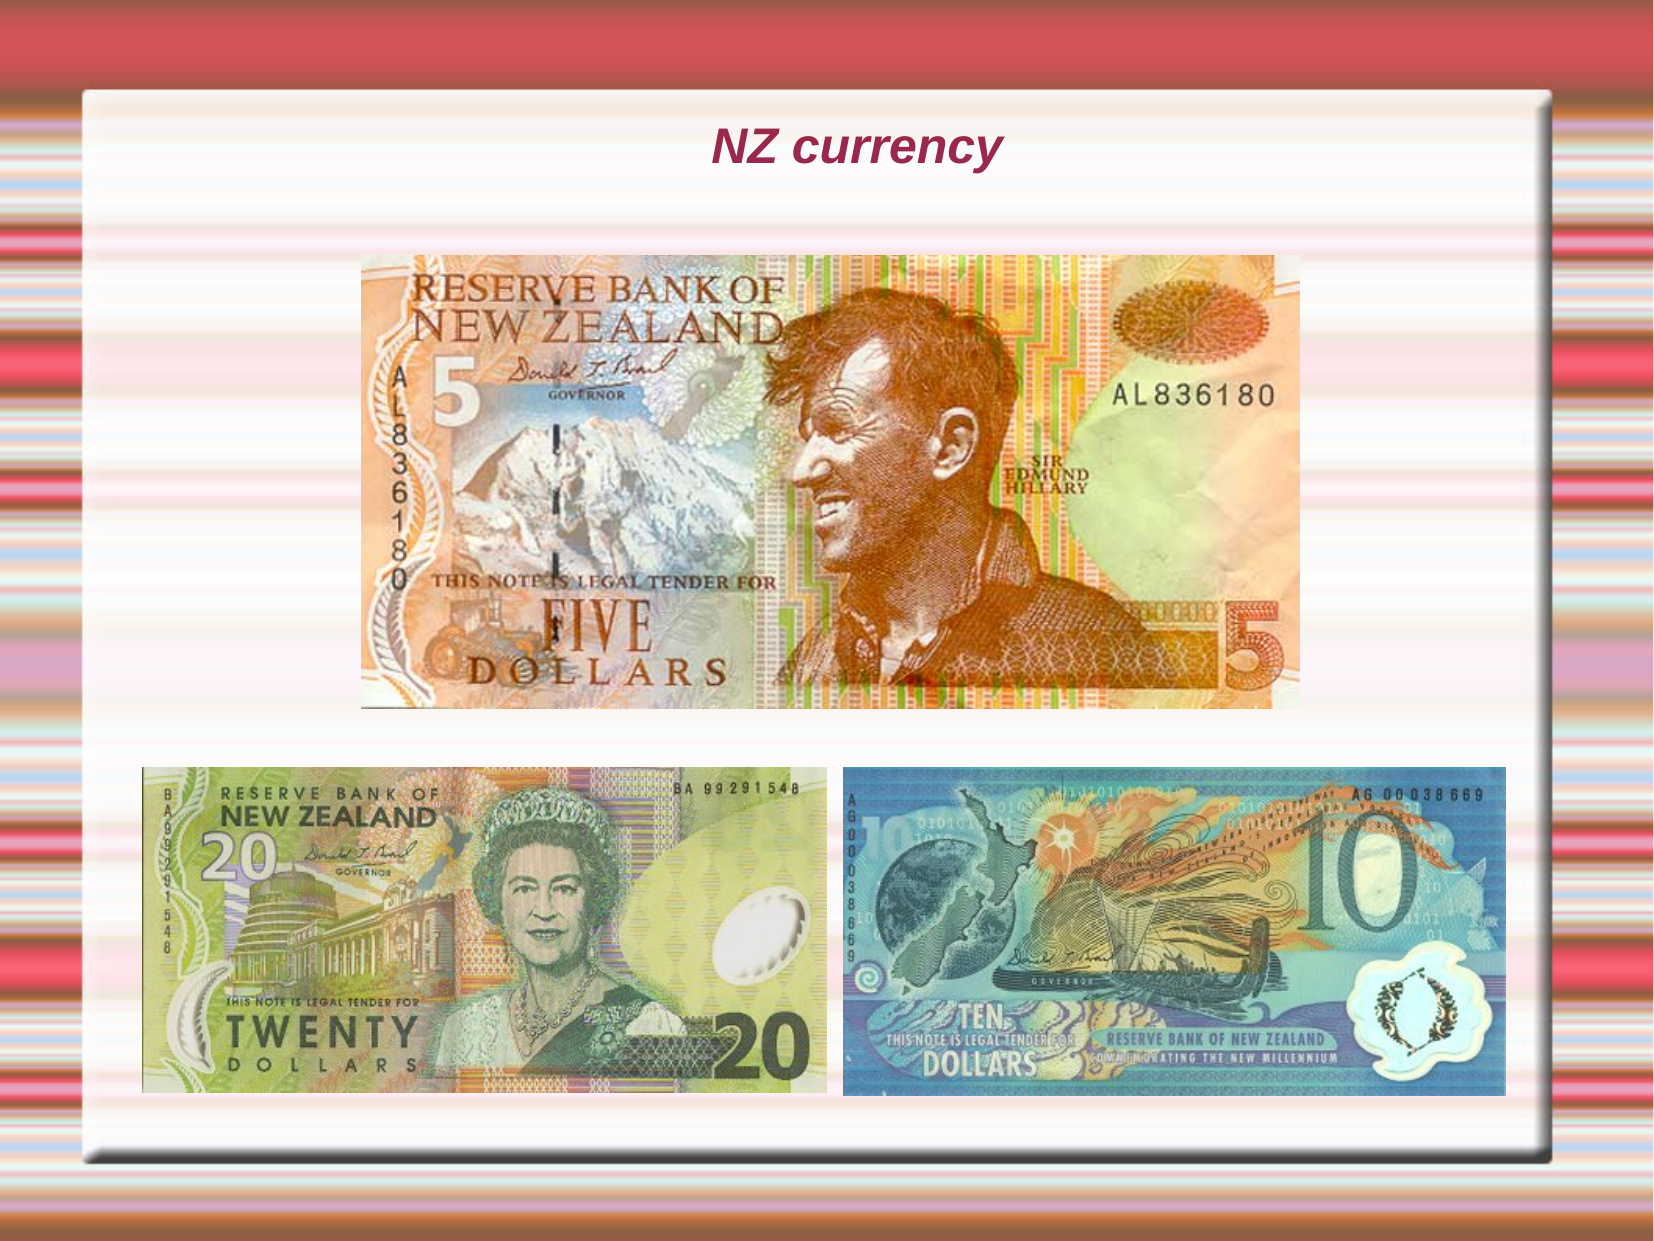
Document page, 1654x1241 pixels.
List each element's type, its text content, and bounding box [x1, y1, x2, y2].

title NZ currency [121, 42, 1534, 245]
picture [0, 0, 1654, 1241]
